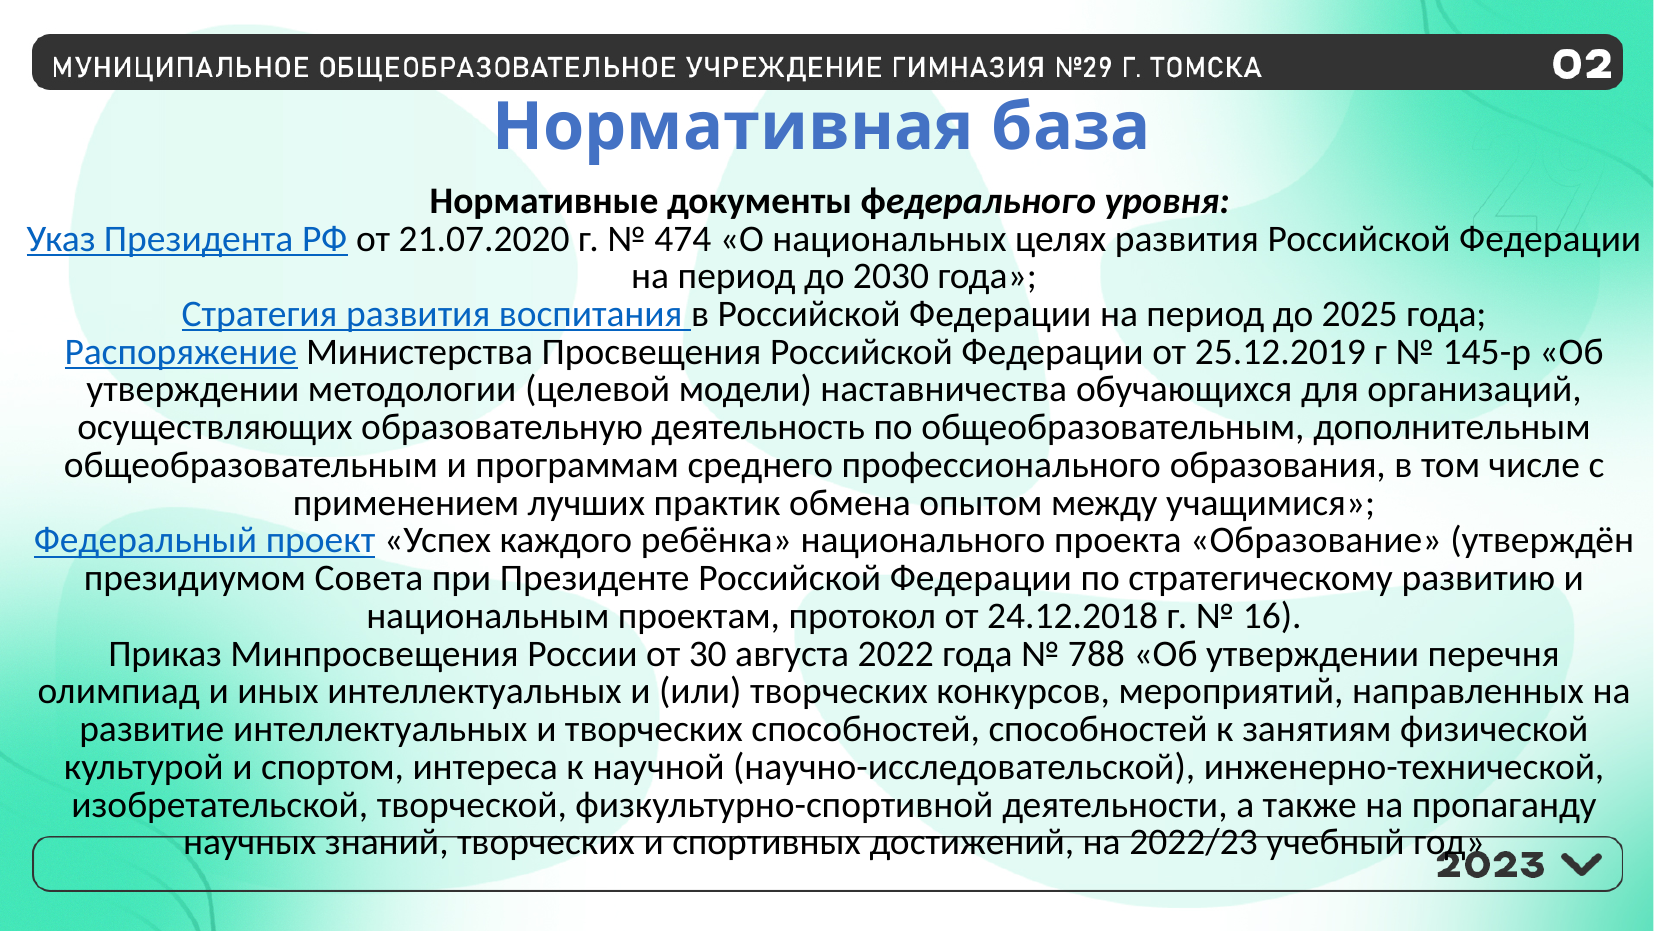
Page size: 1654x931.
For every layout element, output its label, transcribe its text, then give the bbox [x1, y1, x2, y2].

text_box Нормативные документы федерального уровня: Указ Президента РФ от 21.07.2020 г. № 474 «О национальных целях развития Российской Федерации на период до 2030 года»; Стратегия развития воспитания в Российской Федерации на период до 2025 года; Распоряжение Министерства Просвещения Российской Федерации от 25.12.2019 г № 145-р «Об утверждении методологии (целевой модели) наставничества обучающихся для организаций, осуществляющих образовательную деятельность по общеобразовательным, дополнительным общеобразовательным и программам среднего профессионального образования, в том числе с применением лучших практик обмена опытом между учащимися»; Федеральный проект «Успех каждого ребёнка» национального проекта «Образование» (утверждён президиумом Совета при Президенте Российской Федерации по стратегическому развитию и национальным проектам, протокол от 24.12.2018 г. № 16). Приказ Минпросвещения России от 30 августа 2022 года № 788 «Об утверждении перечня олимпиад и иных интеллектуальных и (или) творческих конкурсов, мероприятий, направленных на развитие интеллектуальных и творческих способностей, способностей к занятиям физической культурой и спортом, интереса к научной (научно-исследовательской), инженерно-технической, изобретательской, творческой, физкультурно-спортивной деятельности, а также на пропаганду научных знаний, творческих и спортивных достижений, на 2022/23 учебный год» [11, 177, 1654, 910]
picture [0, 0, 1654, 931]
text_box Нормативная база [318, 70, 1325, 177]
